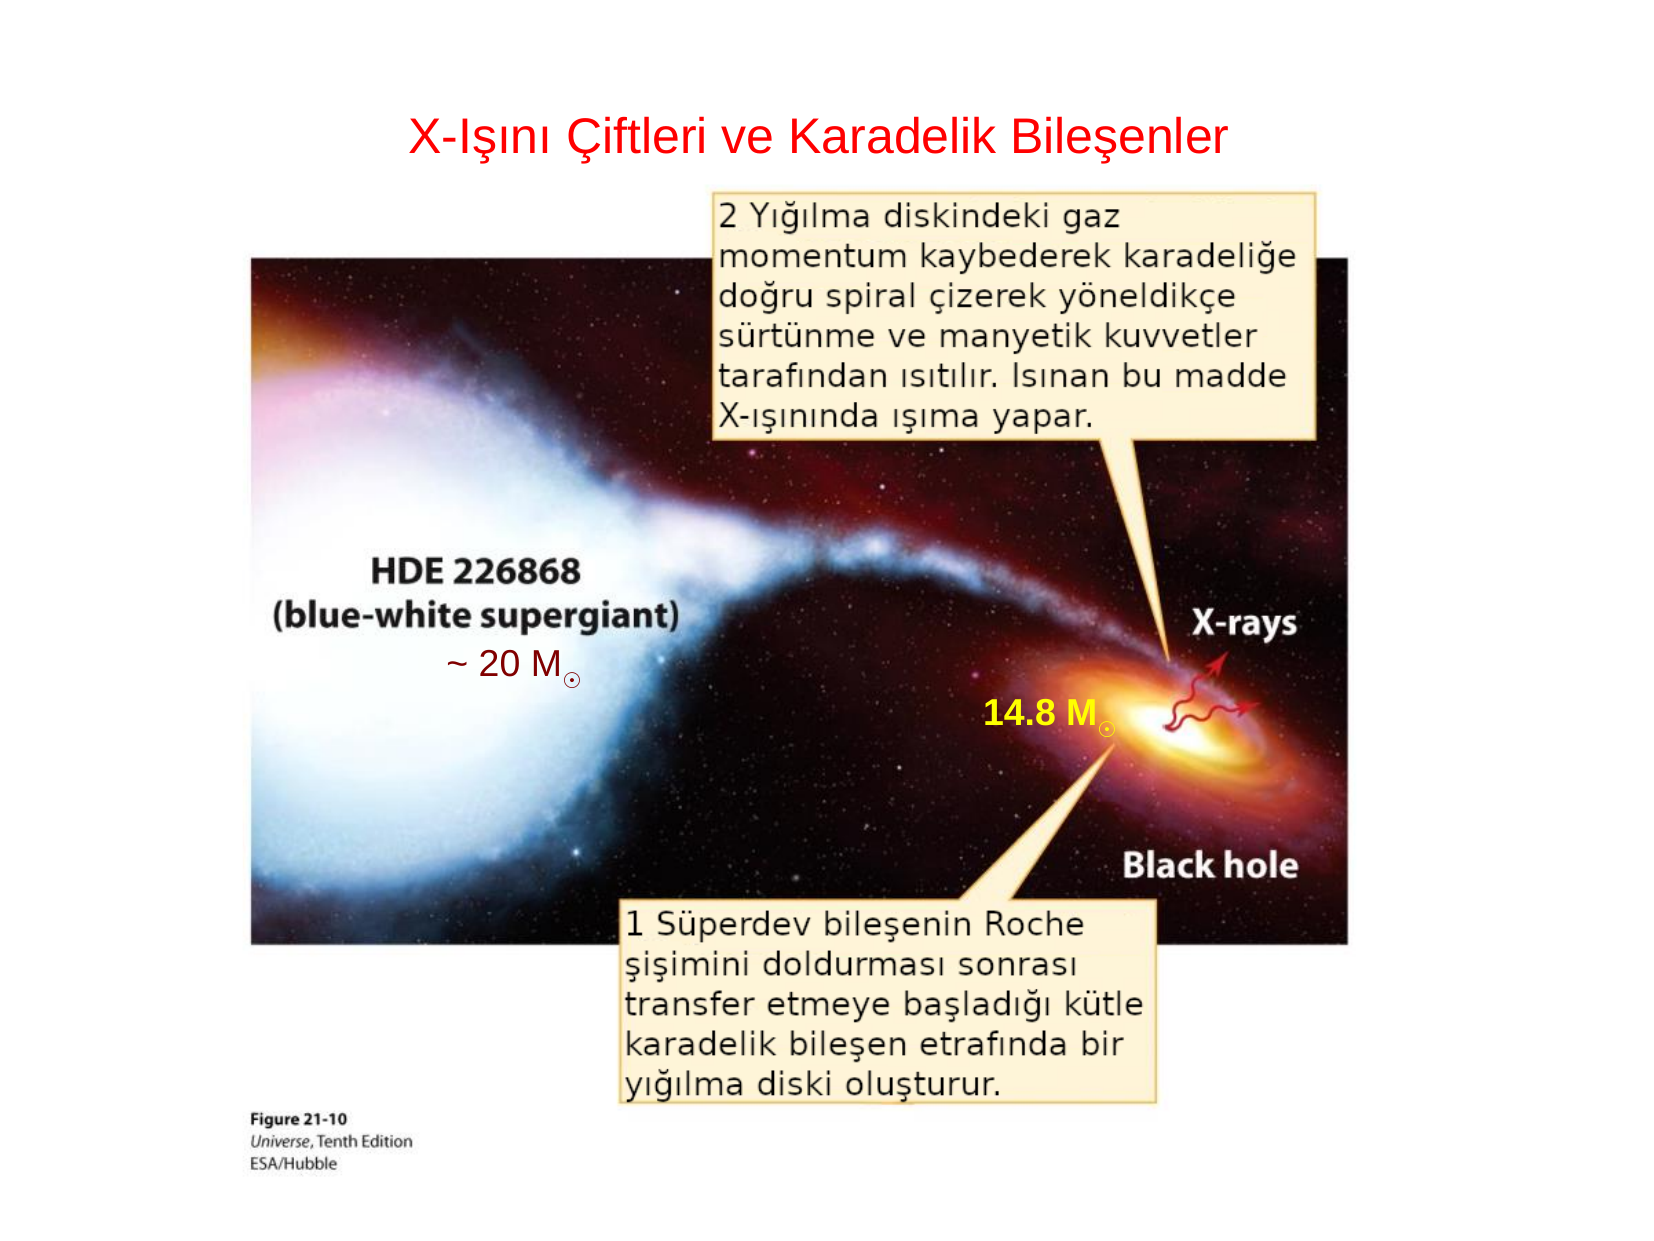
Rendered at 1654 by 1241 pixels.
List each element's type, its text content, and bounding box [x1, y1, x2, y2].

text_box X-Işını Çiftleri ve Karadelik Bileşenler [294, 100, 1345, 172]
text_box ~ 20 M☉ [356, 634, 672, 701]
picture [210, 164, 1398, 1185]
text_box 14.8 M☉ [945, 684, 1156, 751]
